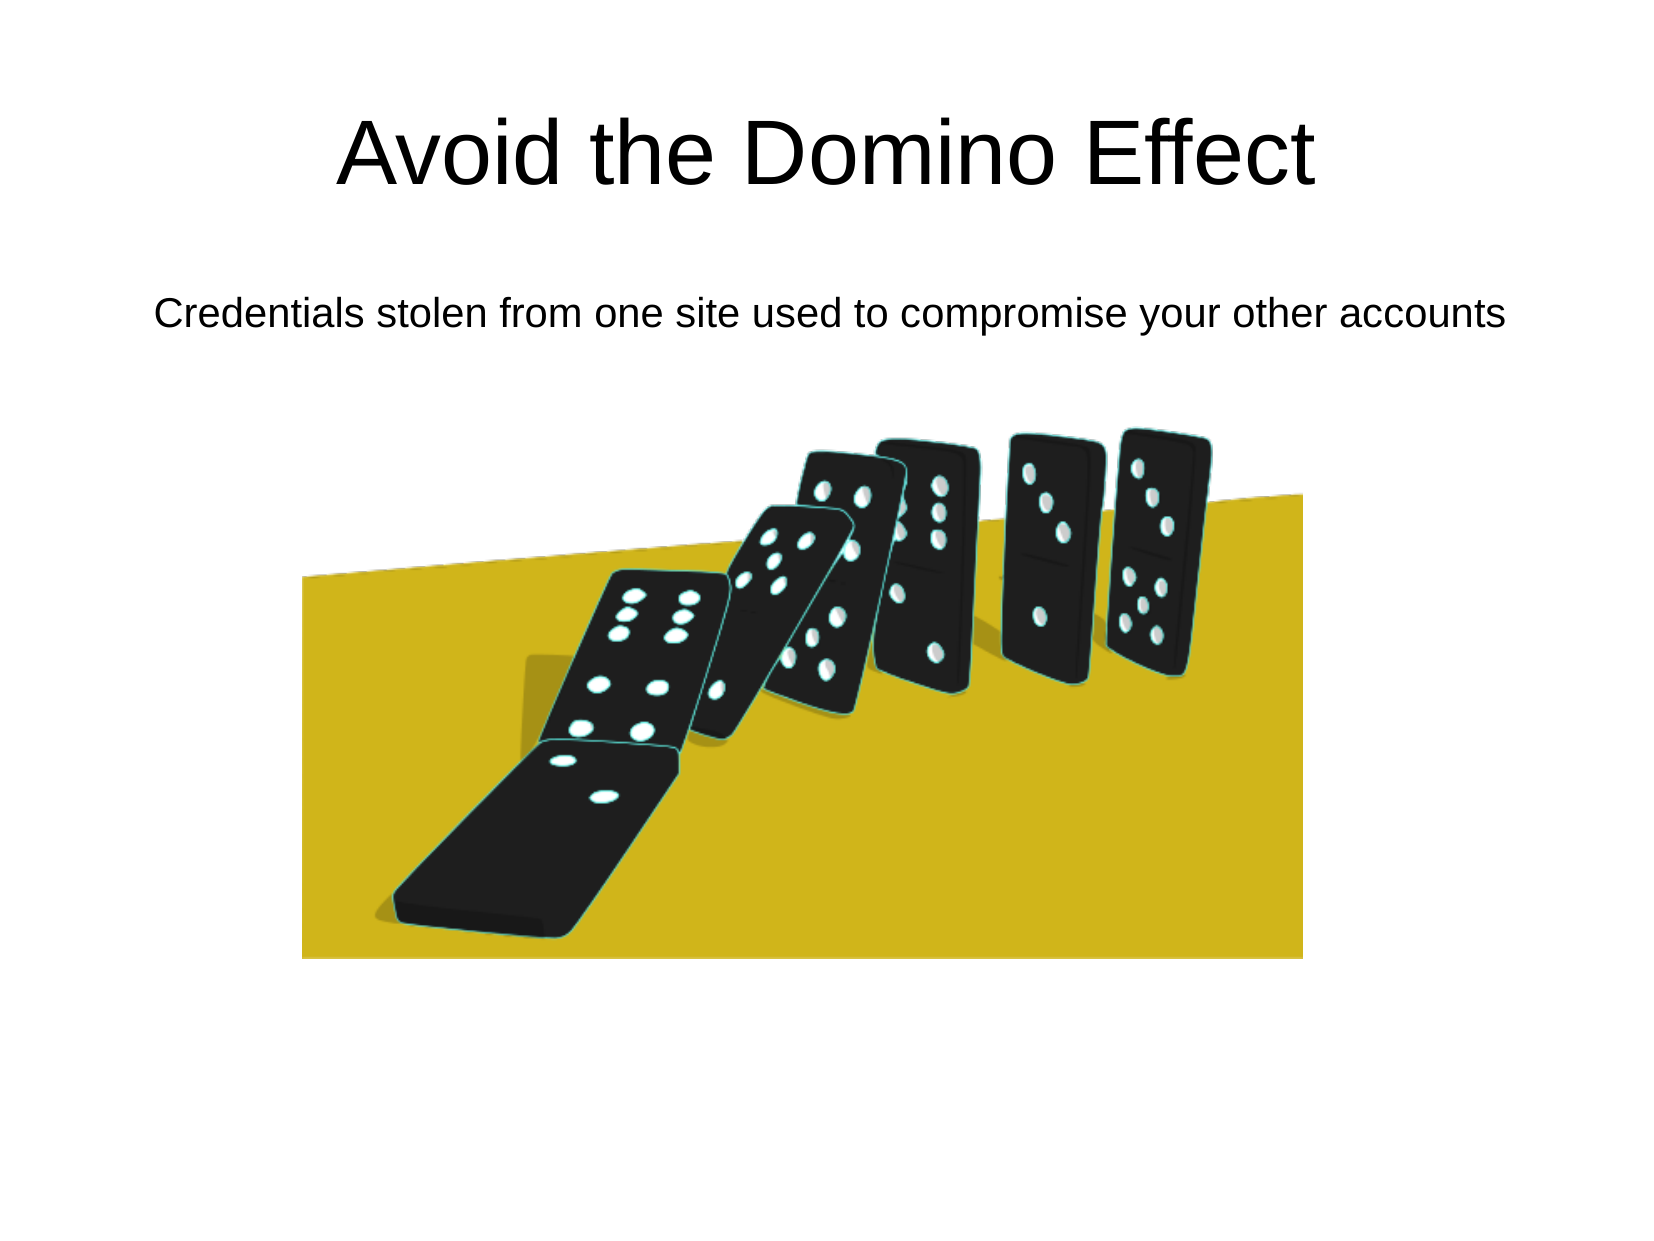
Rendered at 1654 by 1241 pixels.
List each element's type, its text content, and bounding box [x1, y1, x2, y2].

list Credentials stolen from one site used to compromise your other accounts [82, 290, 1538, 1010]
picture [302, 395, 1303, 959]
title Avoid the Domino Effect [82, 49, 1571, 257]
